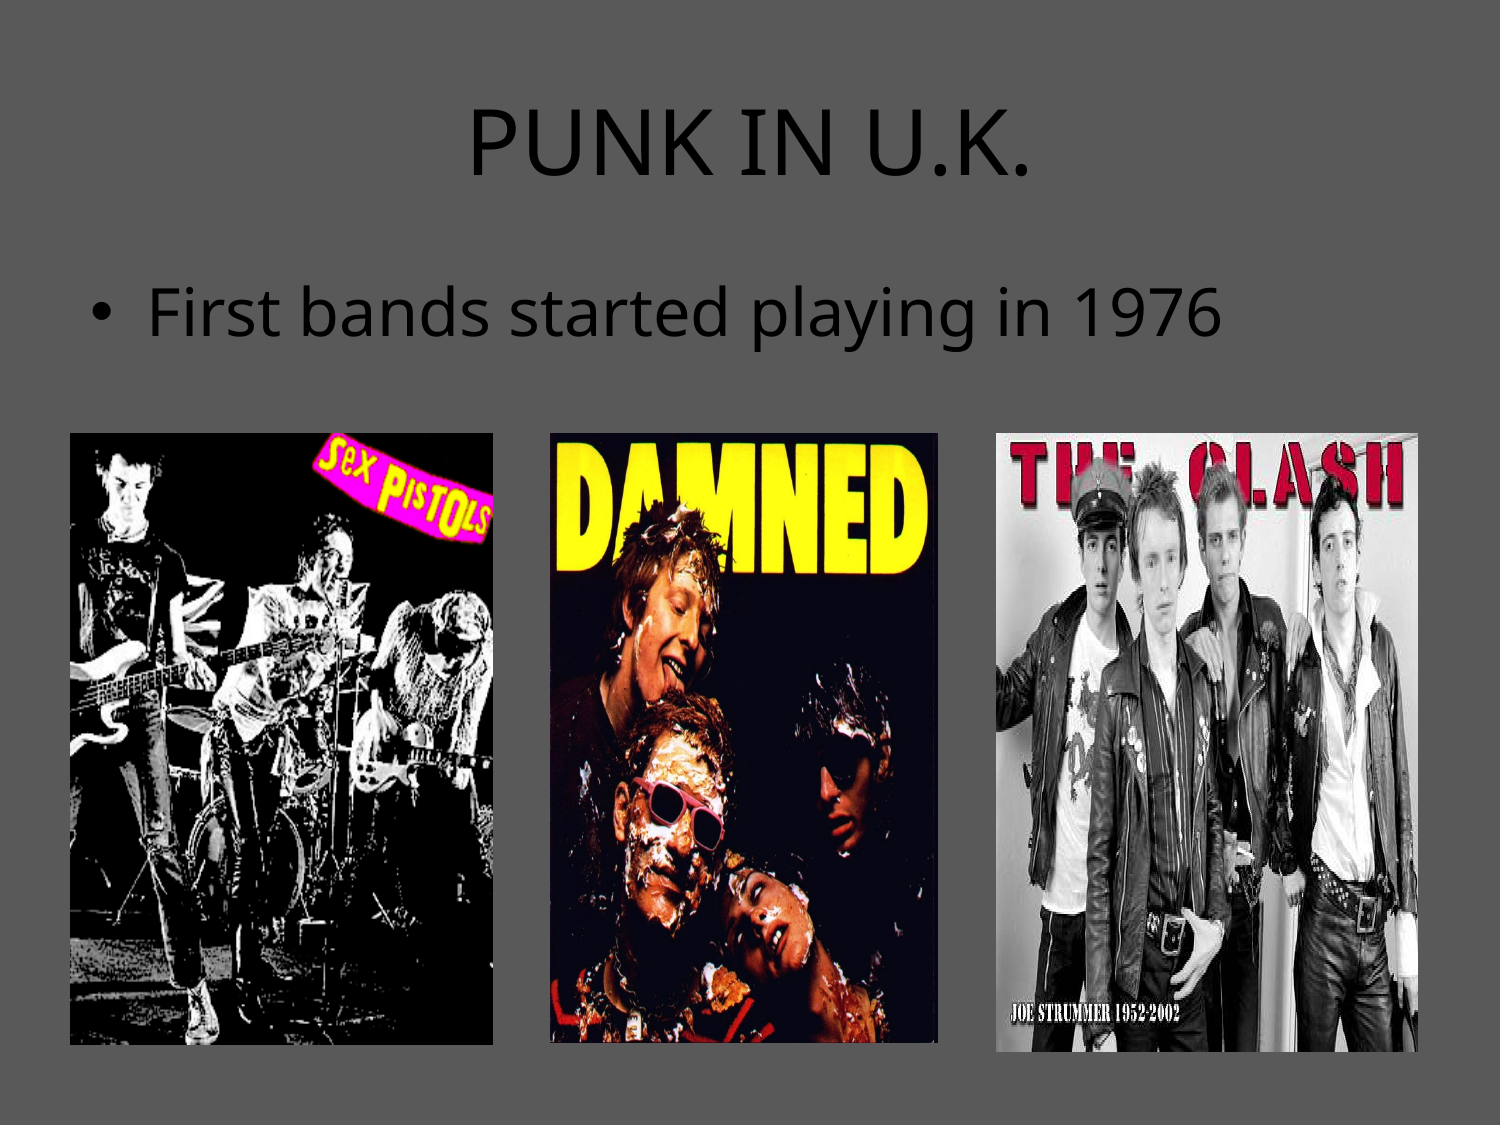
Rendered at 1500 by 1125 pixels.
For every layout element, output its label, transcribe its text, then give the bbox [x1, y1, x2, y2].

picture [70, 433, 493, 1045]
list First bands started playing in 1976 [75, 262, 1425, 1005]
title PUNK IN U.K. [75, 45, 1425, 233]
picture [550, 433, 938, 1043]
picture [996, 433, 1418, 1053]
